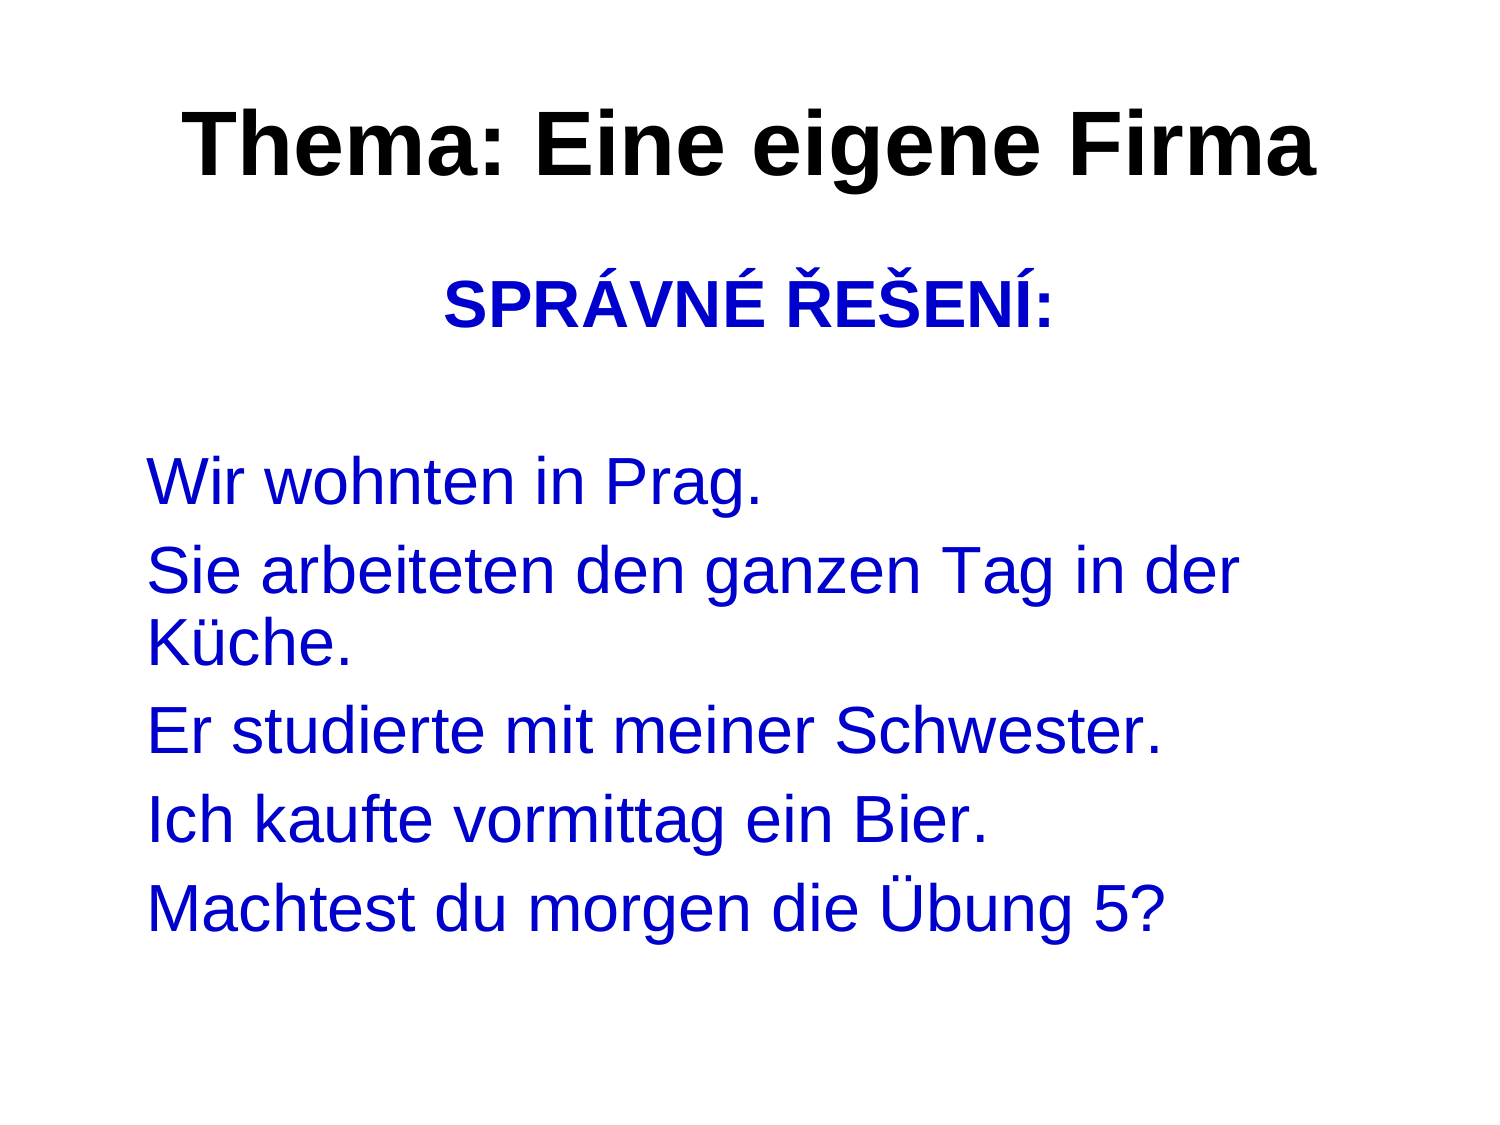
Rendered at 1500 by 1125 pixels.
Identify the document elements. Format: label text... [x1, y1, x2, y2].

title Thema: Eine eigene Firma [75, 45, 1426, 233]
list SPRÁVNÉ ŘEŠENÍ: Wir wohnten in Prag. Sie arbeiteten den ganzen Tag in der Küche. Er studierte mit meiner Schwester. Ich kaufte vormittag ein Bier. Machtest du morgen die Übung 5? [75, 262, 1426, 1006]
